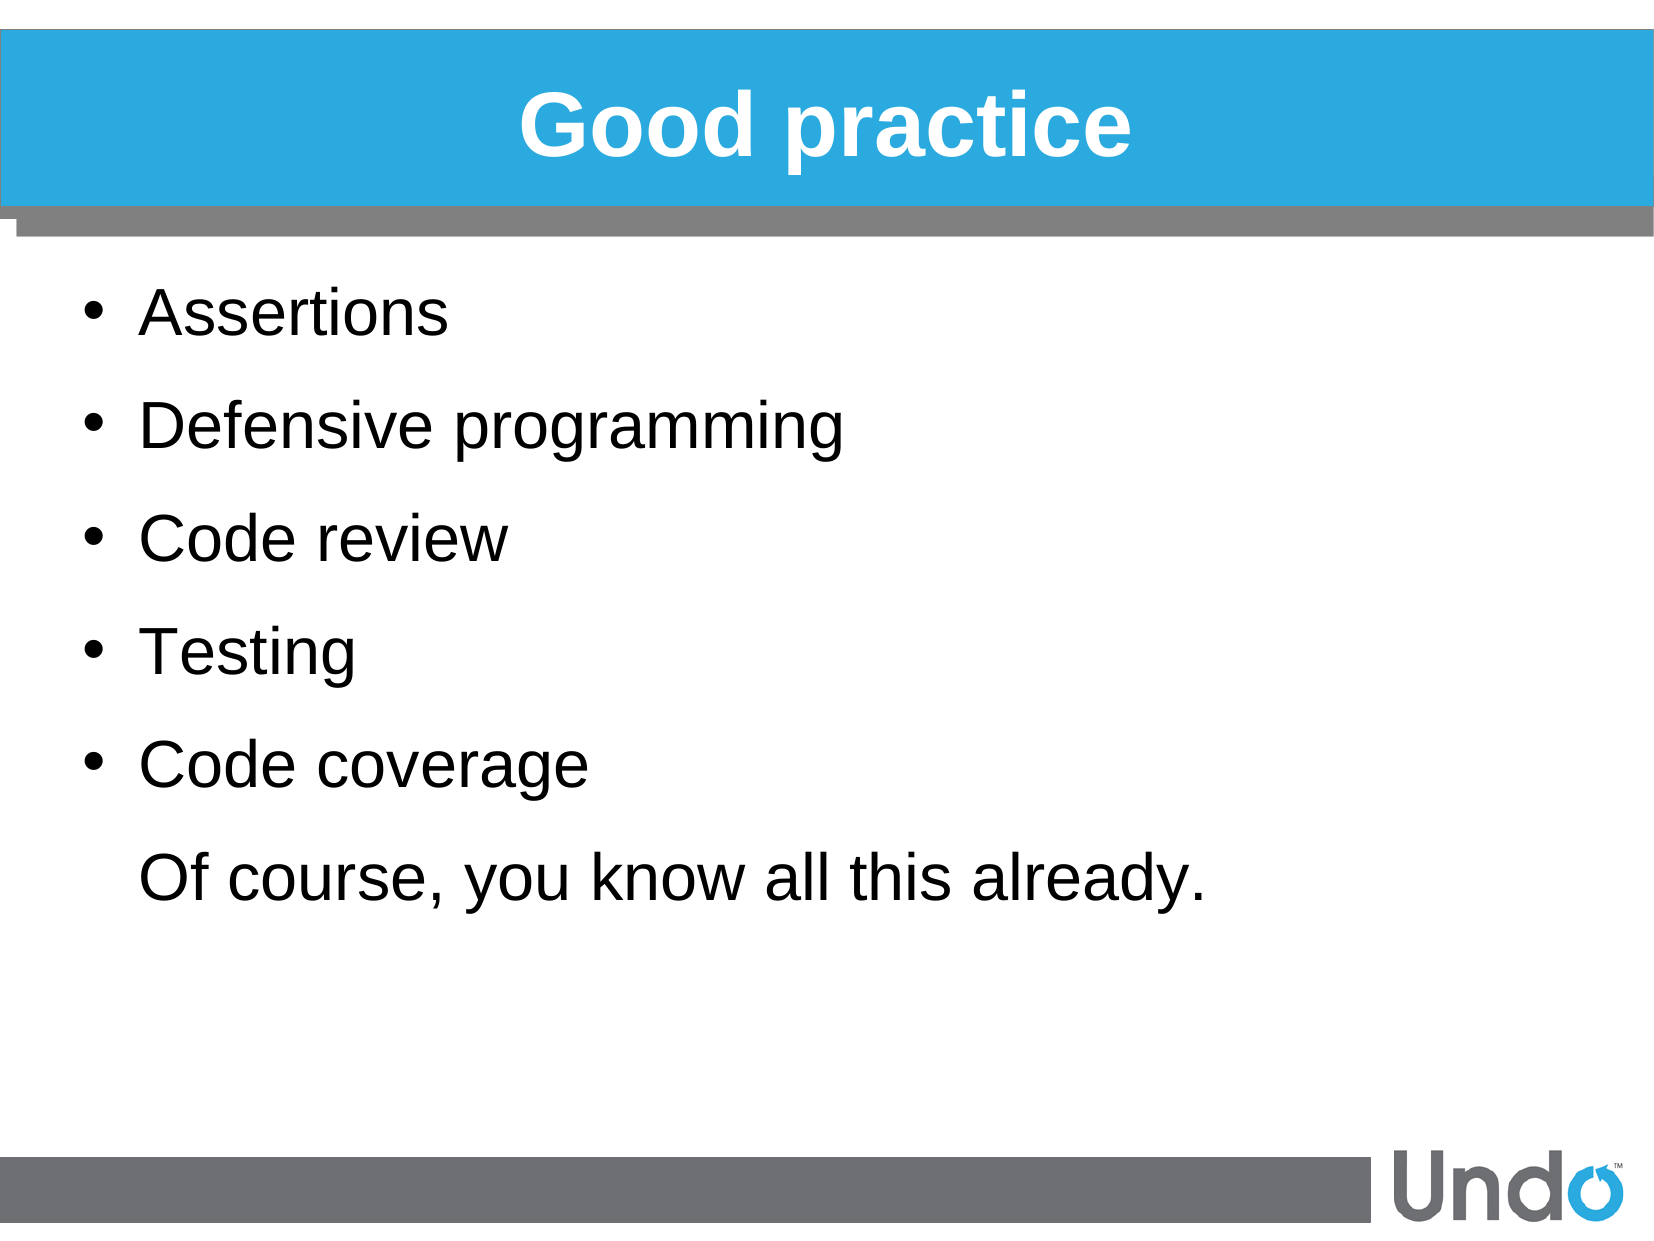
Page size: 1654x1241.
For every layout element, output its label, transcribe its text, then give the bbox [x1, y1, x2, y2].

list Assertions Defensive programming Code review Testing Code coverage Of course, you know all this already. [82, 265, 1571, 1241]
picture [1571, 1150, 1624, 1223]
title Good practice [82, 14, 1571, 221]
